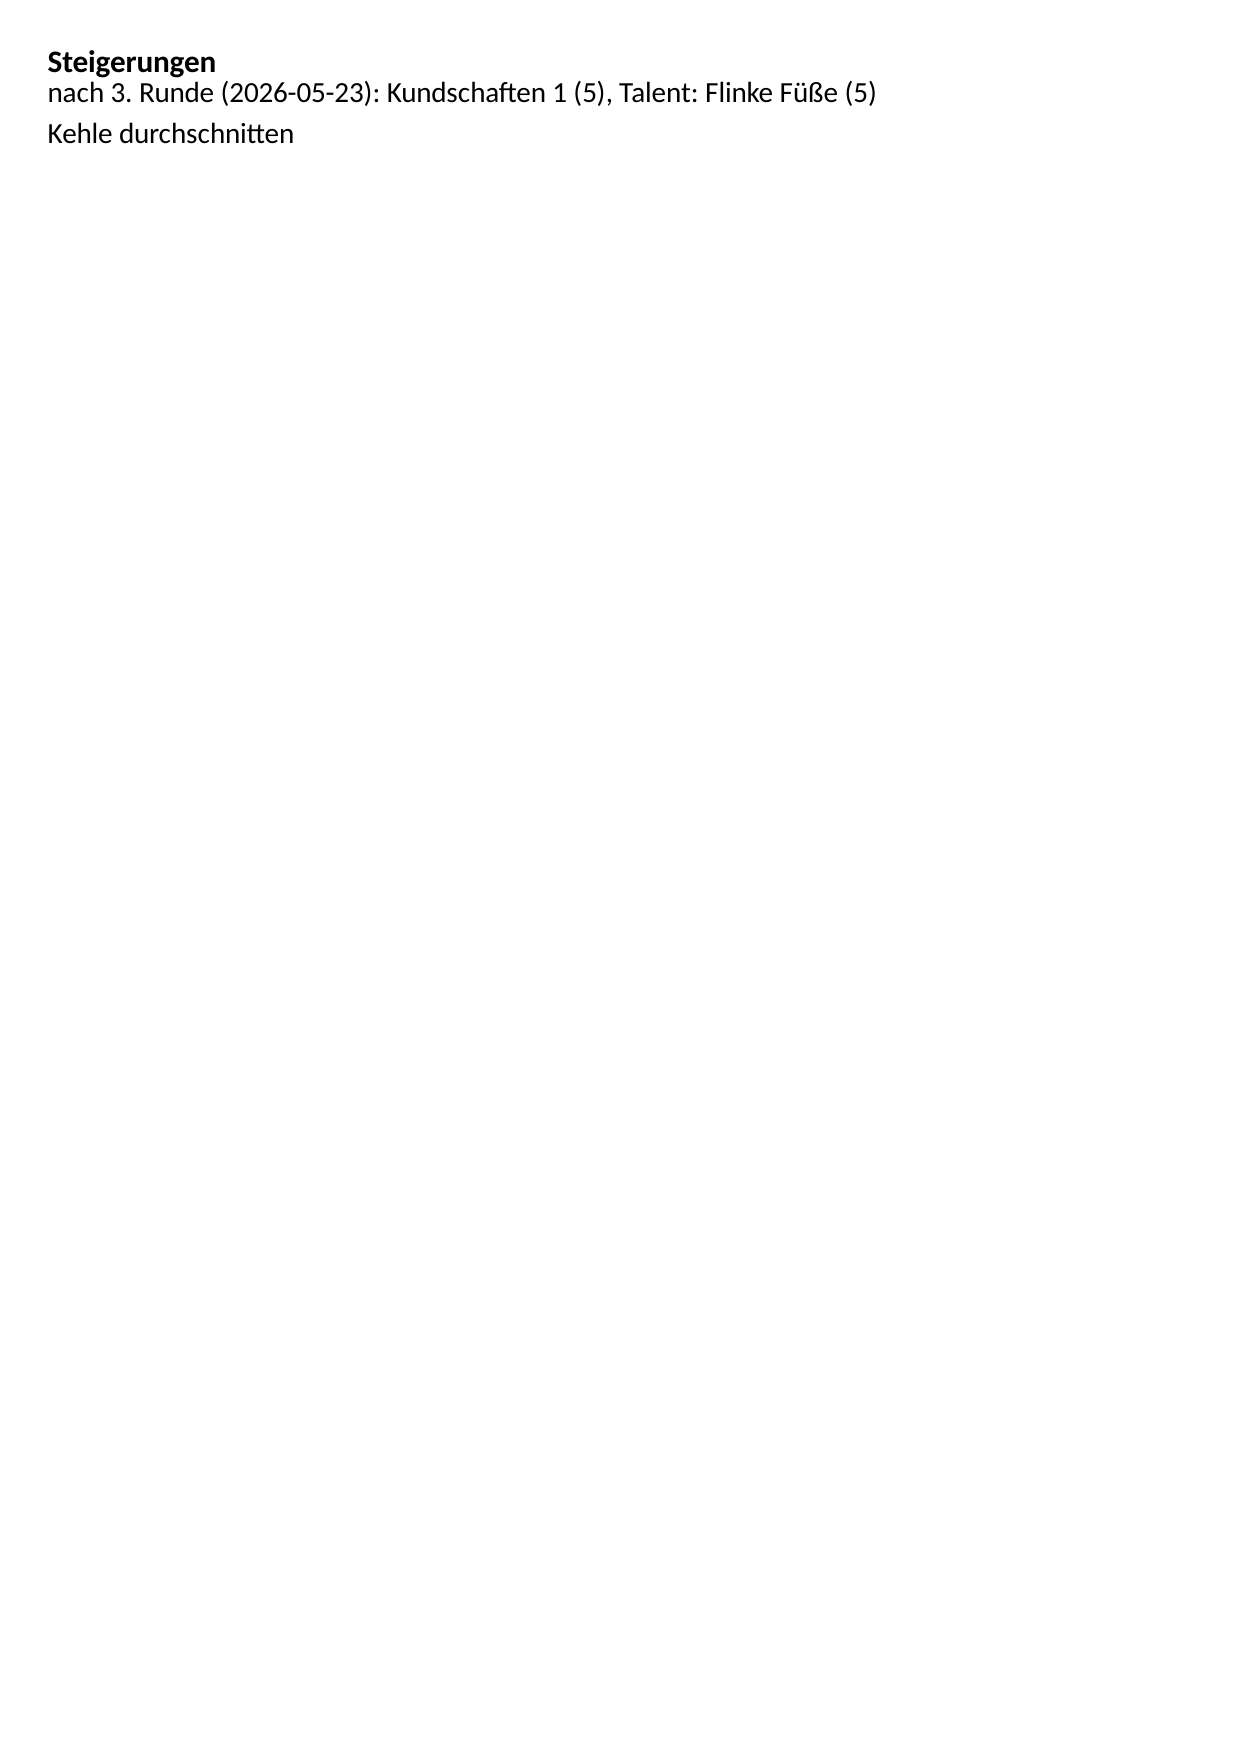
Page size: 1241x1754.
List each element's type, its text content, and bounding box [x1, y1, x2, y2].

text_box Steigerungen nach 3. Runde (2026-05-23): Kundschaften 1 (5), Talent: Flinke Füße (5) Kehle durchschnitten [32, 41, 1187, 1754]
